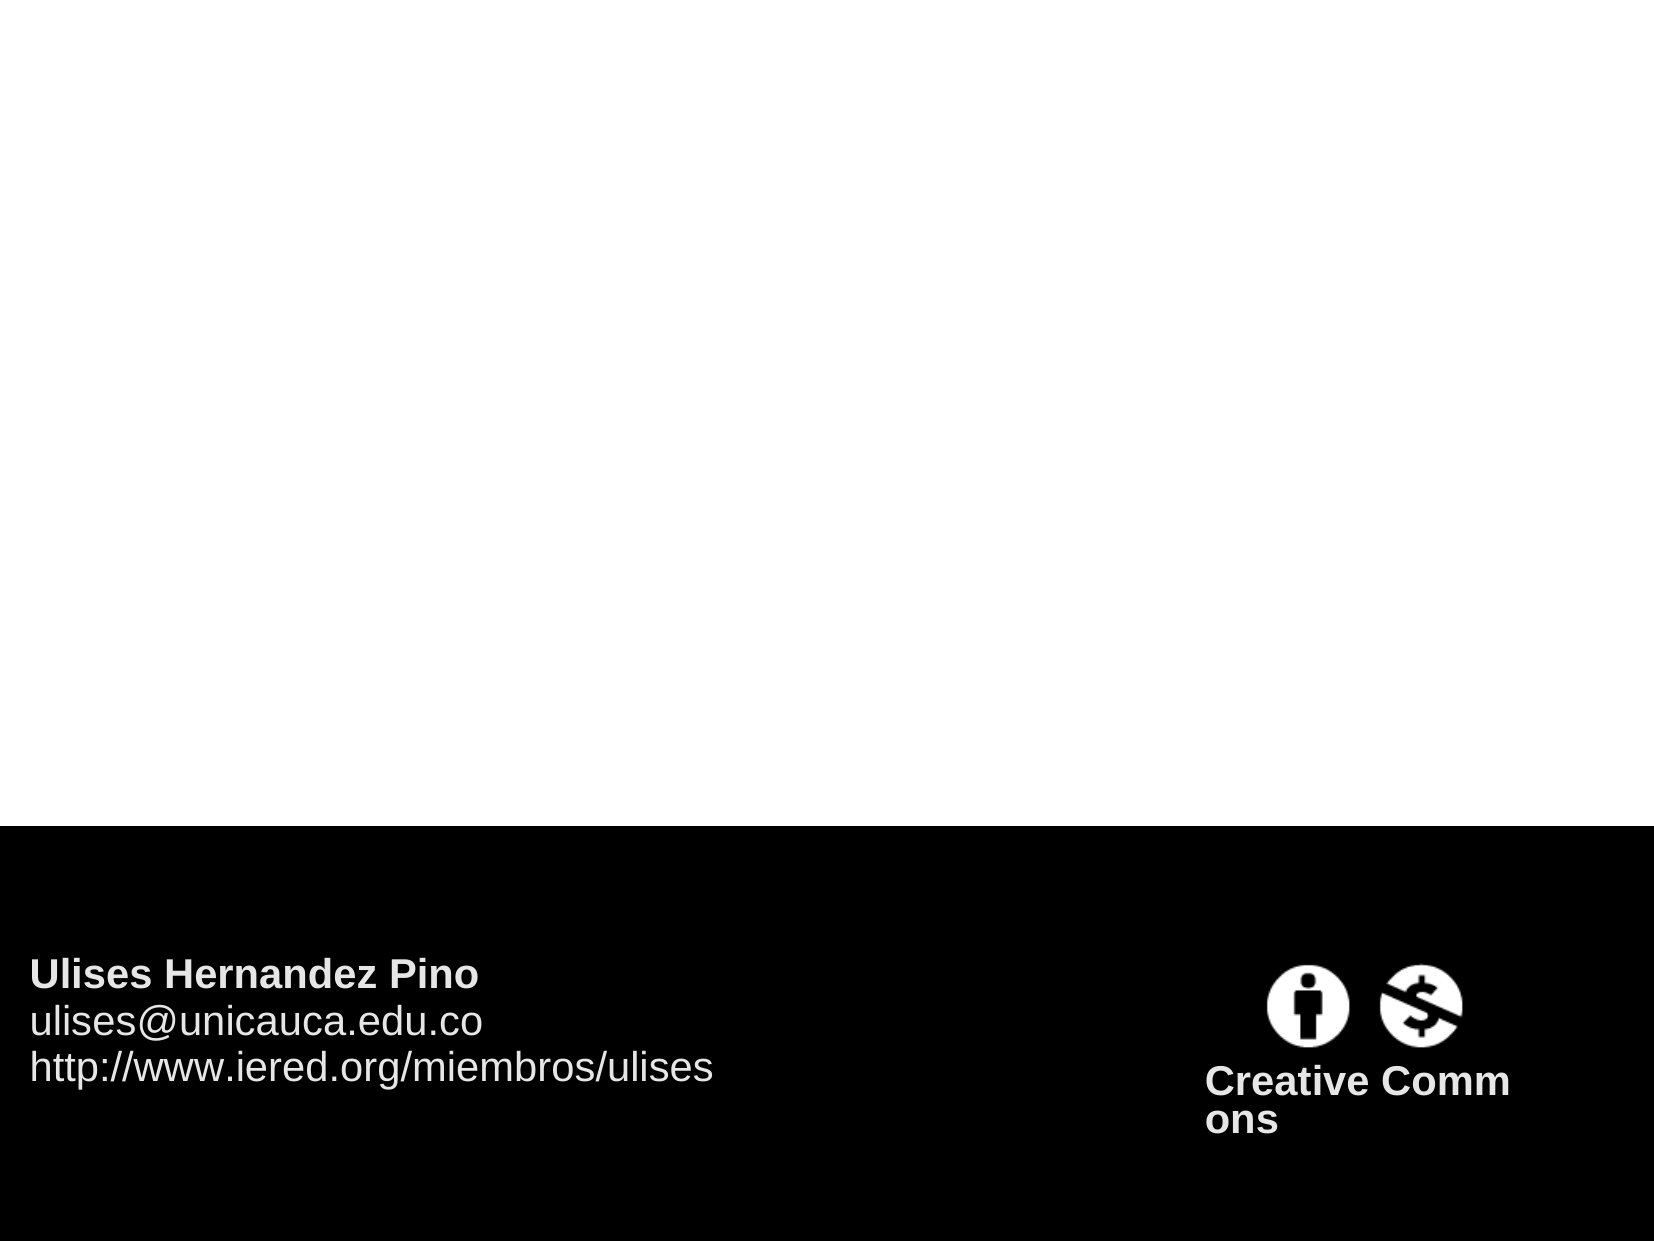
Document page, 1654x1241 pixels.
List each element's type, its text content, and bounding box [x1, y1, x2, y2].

text_box Ulises Hernandez Pino ulises@unicauca.edu.co http://www.iered.org/miembros/ulises [29, 950, 1625, 1188]
text_box [0, 826, 1654, 1241]
text_box Creative Commons [1204, 1058, 1526, 1114]
picture [1258, 956, 1359, 1057]
picture [1371, 956, 1472, 1057]
